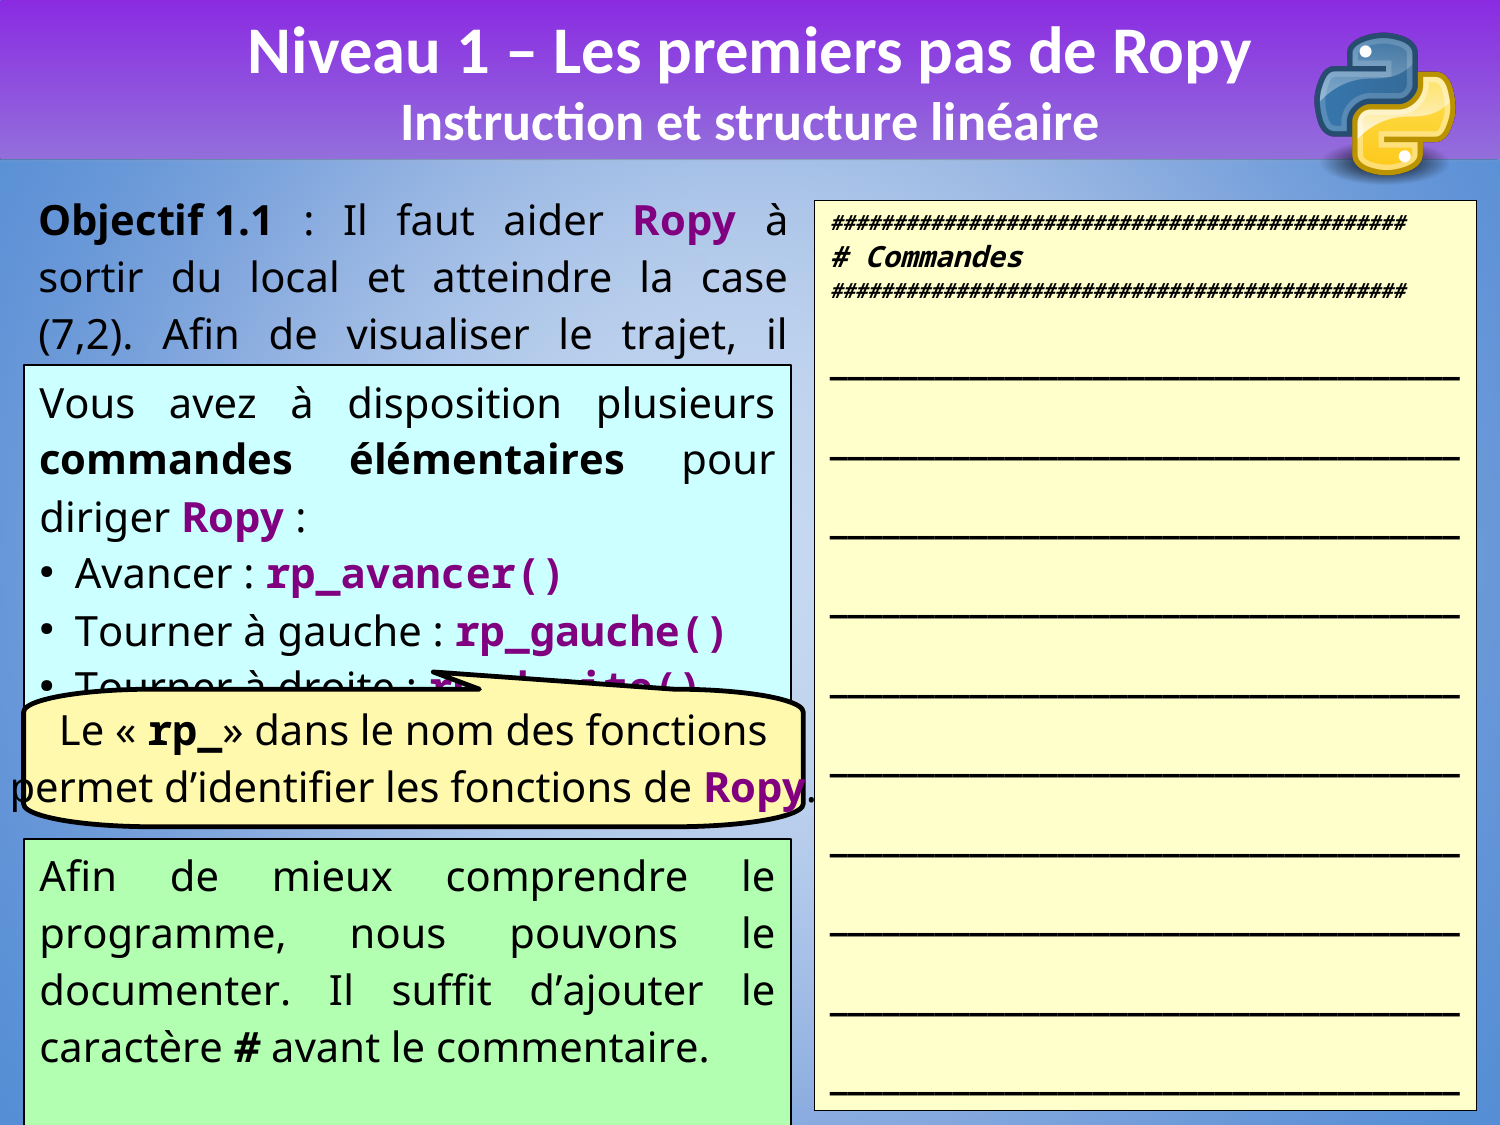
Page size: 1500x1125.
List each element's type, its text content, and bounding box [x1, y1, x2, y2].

picture [0, 29, 1500, 1125]
text_box ############################################## # Commandes ############################################## ____________________________________ ____________________________________ ____________________________________ ____________________________________ ____________________________________ ____________________________________ ____________________________________ ____________________________________ ____________________________________ ____________________________________ ____________________________________ ____________________________________ ____________________________________ ____________________________________ [814, 200, 1477, 1111]
text_box Vous avez à disposition plusieurs commandes élémentaires pour diriger Ropy : Avancer : rp_avancer() Tourner à gauche : rp_gauche() Tourner à droite : rp_droite() Marquer la case : rp_marquer() [23, 364, 792, 676]
text_box Niveau 1 – Les premiers pas de Ropy Instruction et structure linéaire [0, 0, 1500, 159]
text_box Le « rp_» dans le nom des fonctions permet d’identifier les fonctions de Ropy. [23, 671, 804, 827]
text_box Afin de mieux comprendre le programme, nous pouvons le documenter. Il suffit d’ajouter le caractère # avant le commentaire. instruction_1 # Commentaire [23, 838, 792, 1111]
text_box Objectif 1.1 : Il faut aider Ropy à sortir du local et atteindre la case (7,2). Afin de visualiser le trajet, il faudra marquer les cases. [23, 183, 804, 365]
